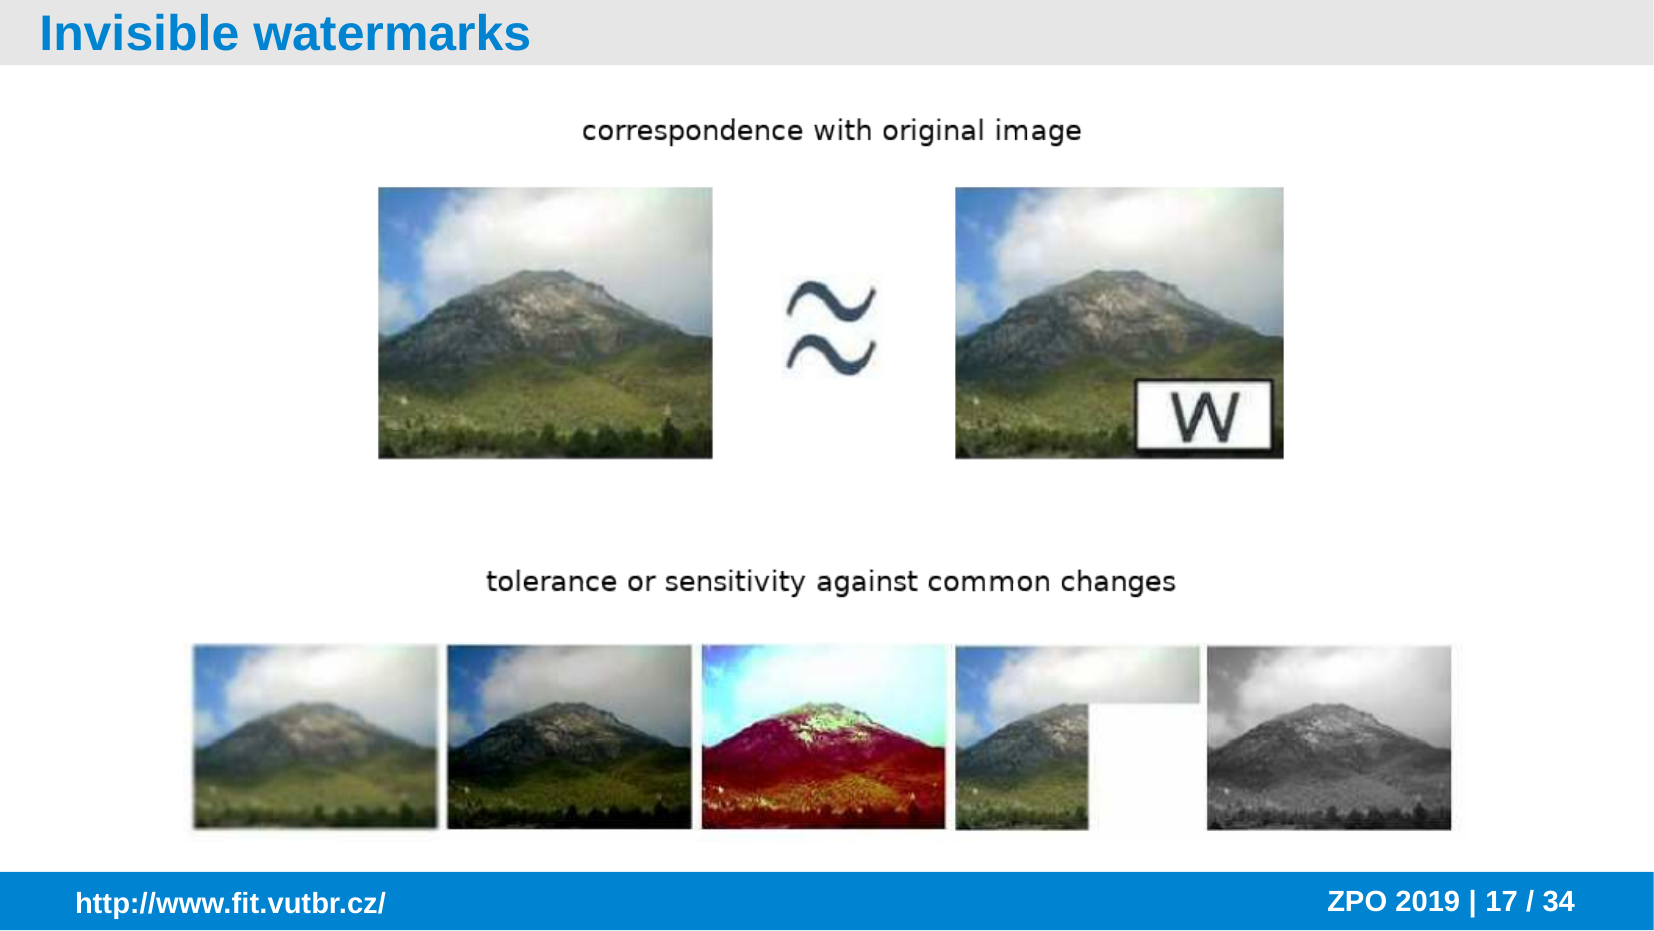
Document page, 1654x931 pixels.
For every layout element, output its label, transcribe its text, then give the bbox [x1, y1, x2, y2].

title Invisible watermarks [39, 4, 1615, 61]
picture [183, 81, 1467, 842]
